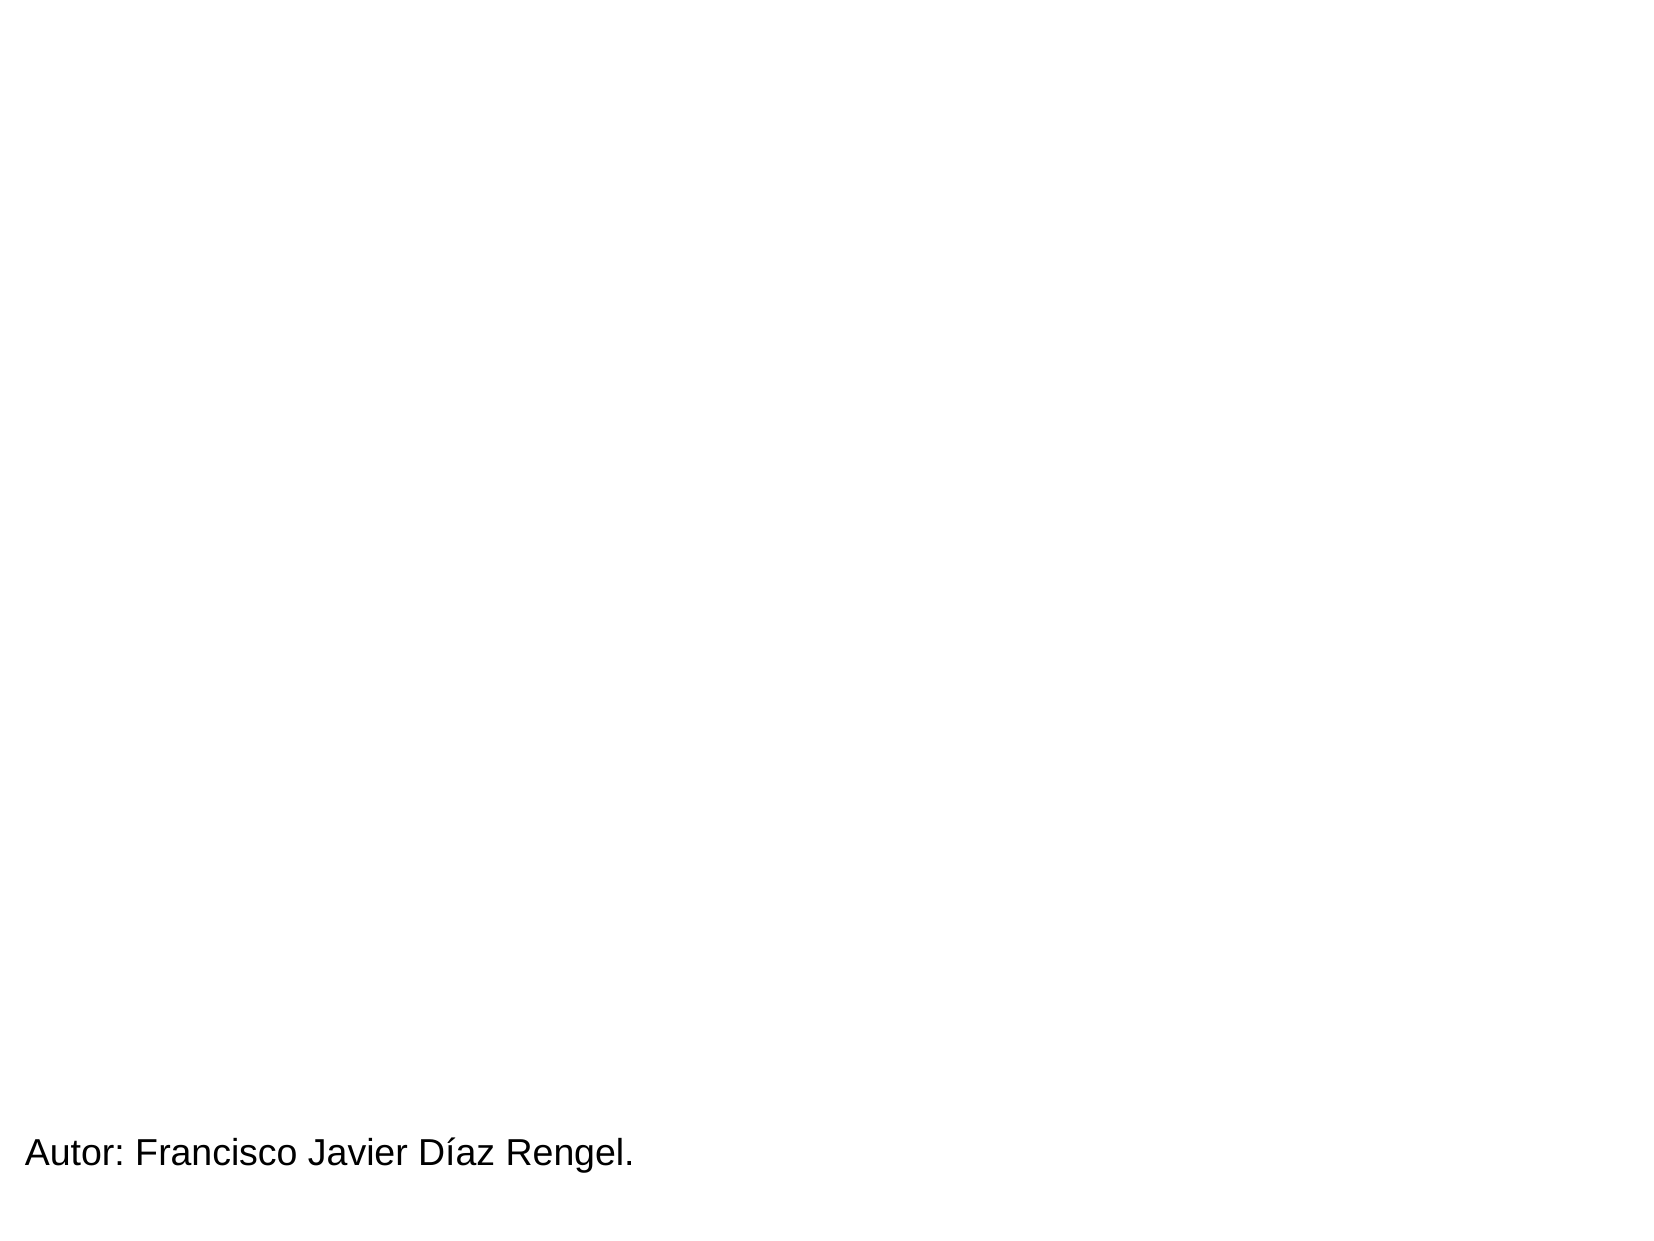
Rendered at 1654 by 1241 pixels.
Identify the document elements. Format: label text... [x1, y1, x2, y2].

text_box Autor: Francisco Javier Díaz Rengel. [10, 1124, 650, 1182]
